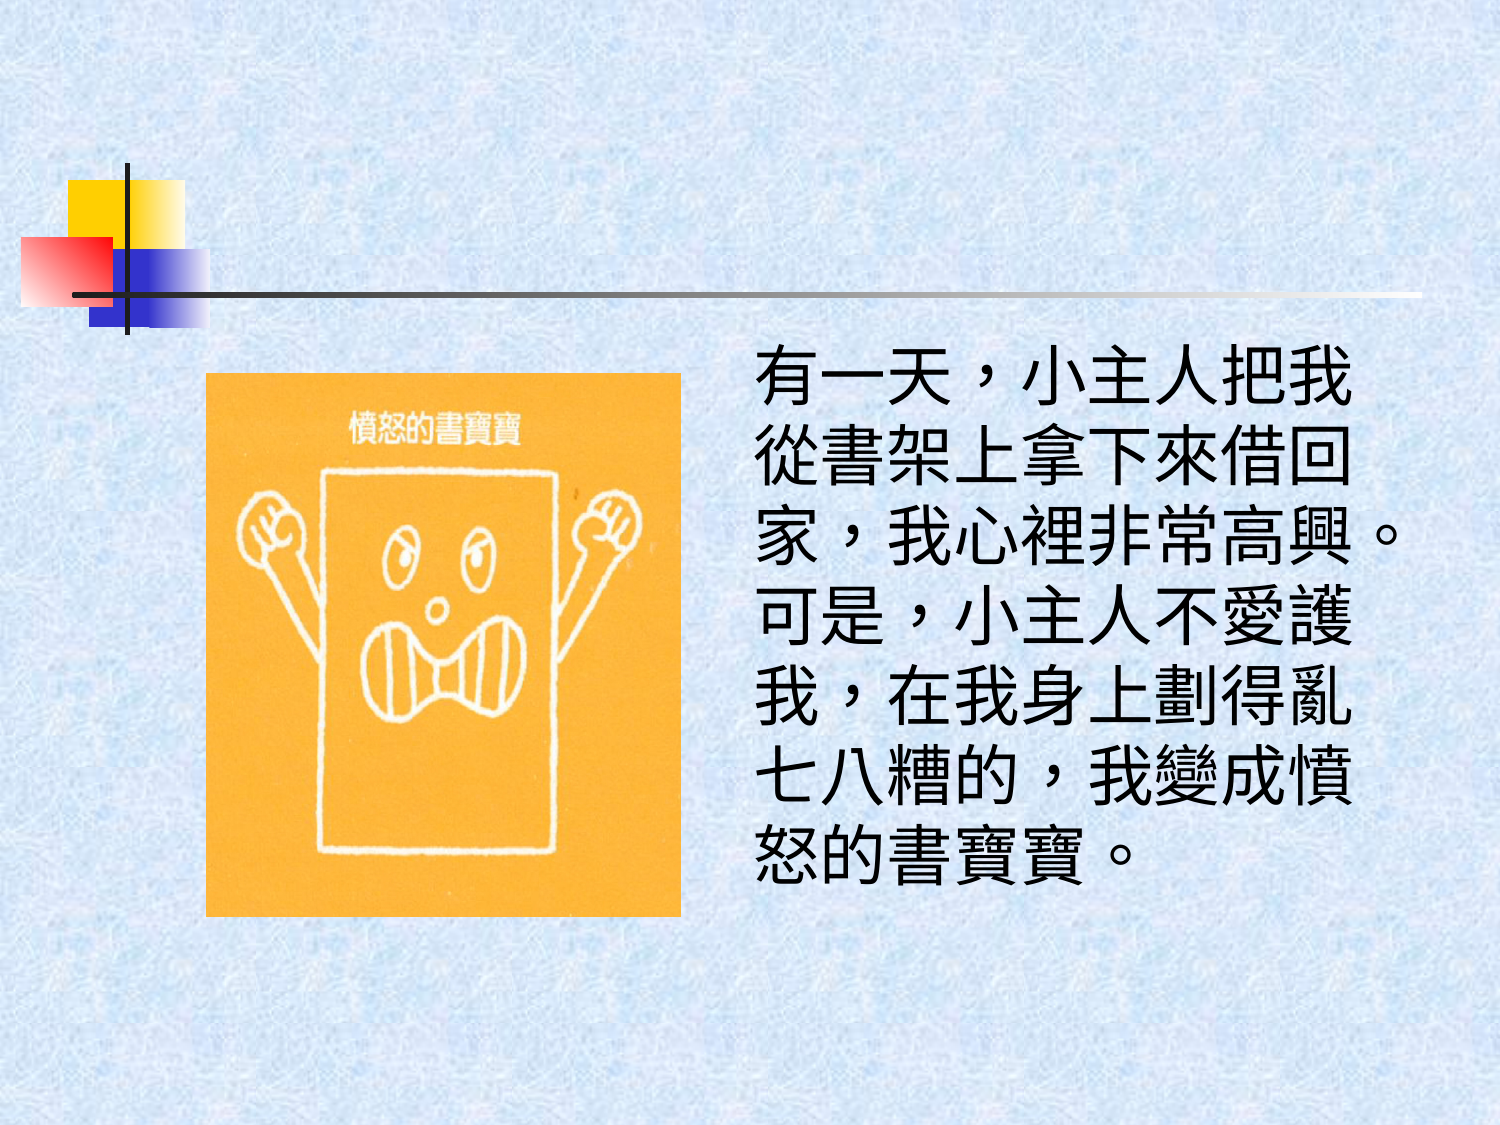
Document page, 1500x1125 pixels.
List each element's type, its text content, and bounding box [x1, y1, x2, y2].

text_box 有一天，小主人把我從書架上拿下來借回家，我心裡非常高興。可是，小主人不愛護我，在我身上劃得亂七八糟的，我變成憤怒的書寶寶。 [738, 326, 1412, 907]
picture [206, 373, 681, 917]
